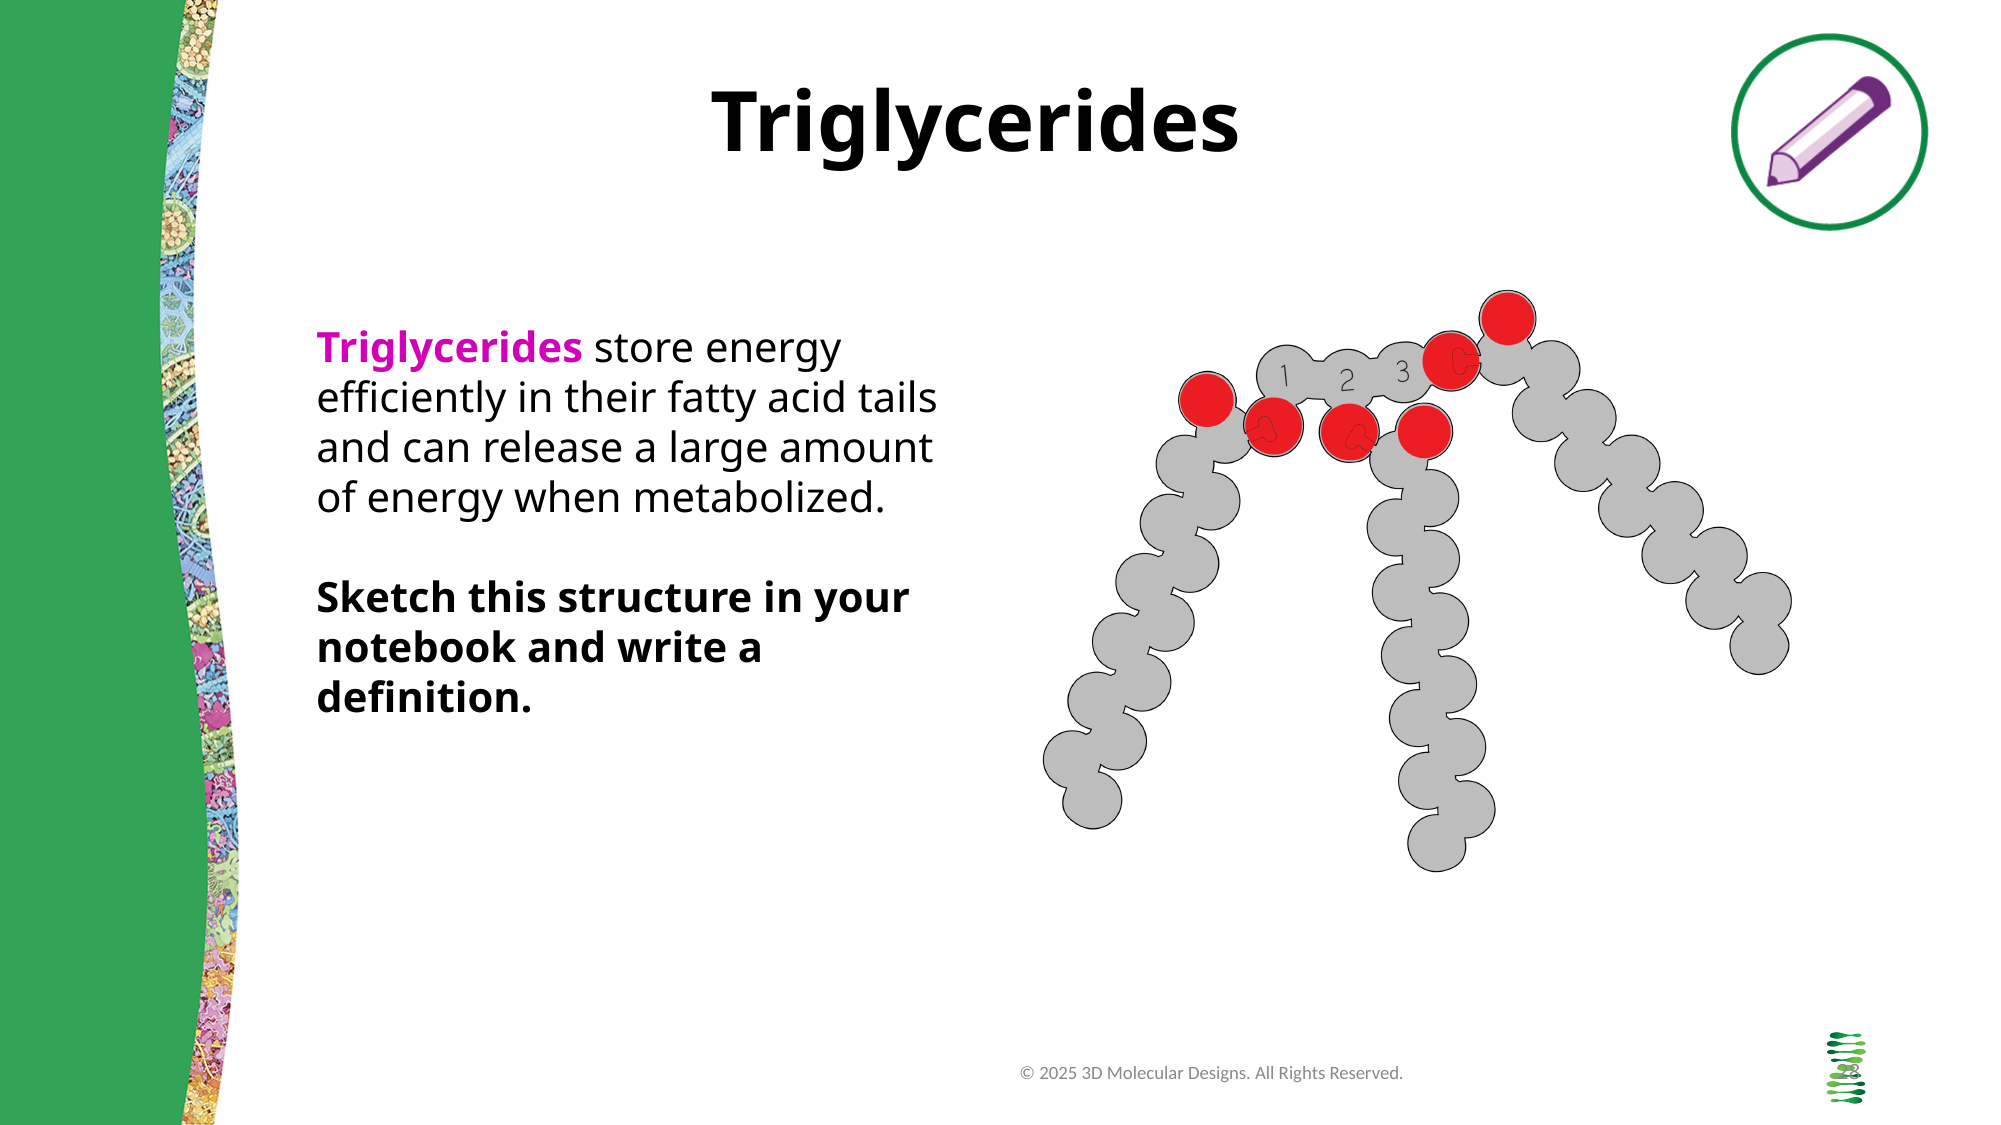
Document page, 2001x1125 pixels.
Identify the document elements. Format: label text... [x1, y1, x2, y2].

picture [1023, 277, 1824, 877]
slide_number 28 [1821, 1042, 1929, 1103]
text_box Triglycerides store energy efficiently in their fatty acid tails and can release a large amount of energy when metabolized. Sketch this structure in your notebook and write a definition. [301, 313, 970, 743]
text_box Triglycerides [248, 72, 1704, 208]
